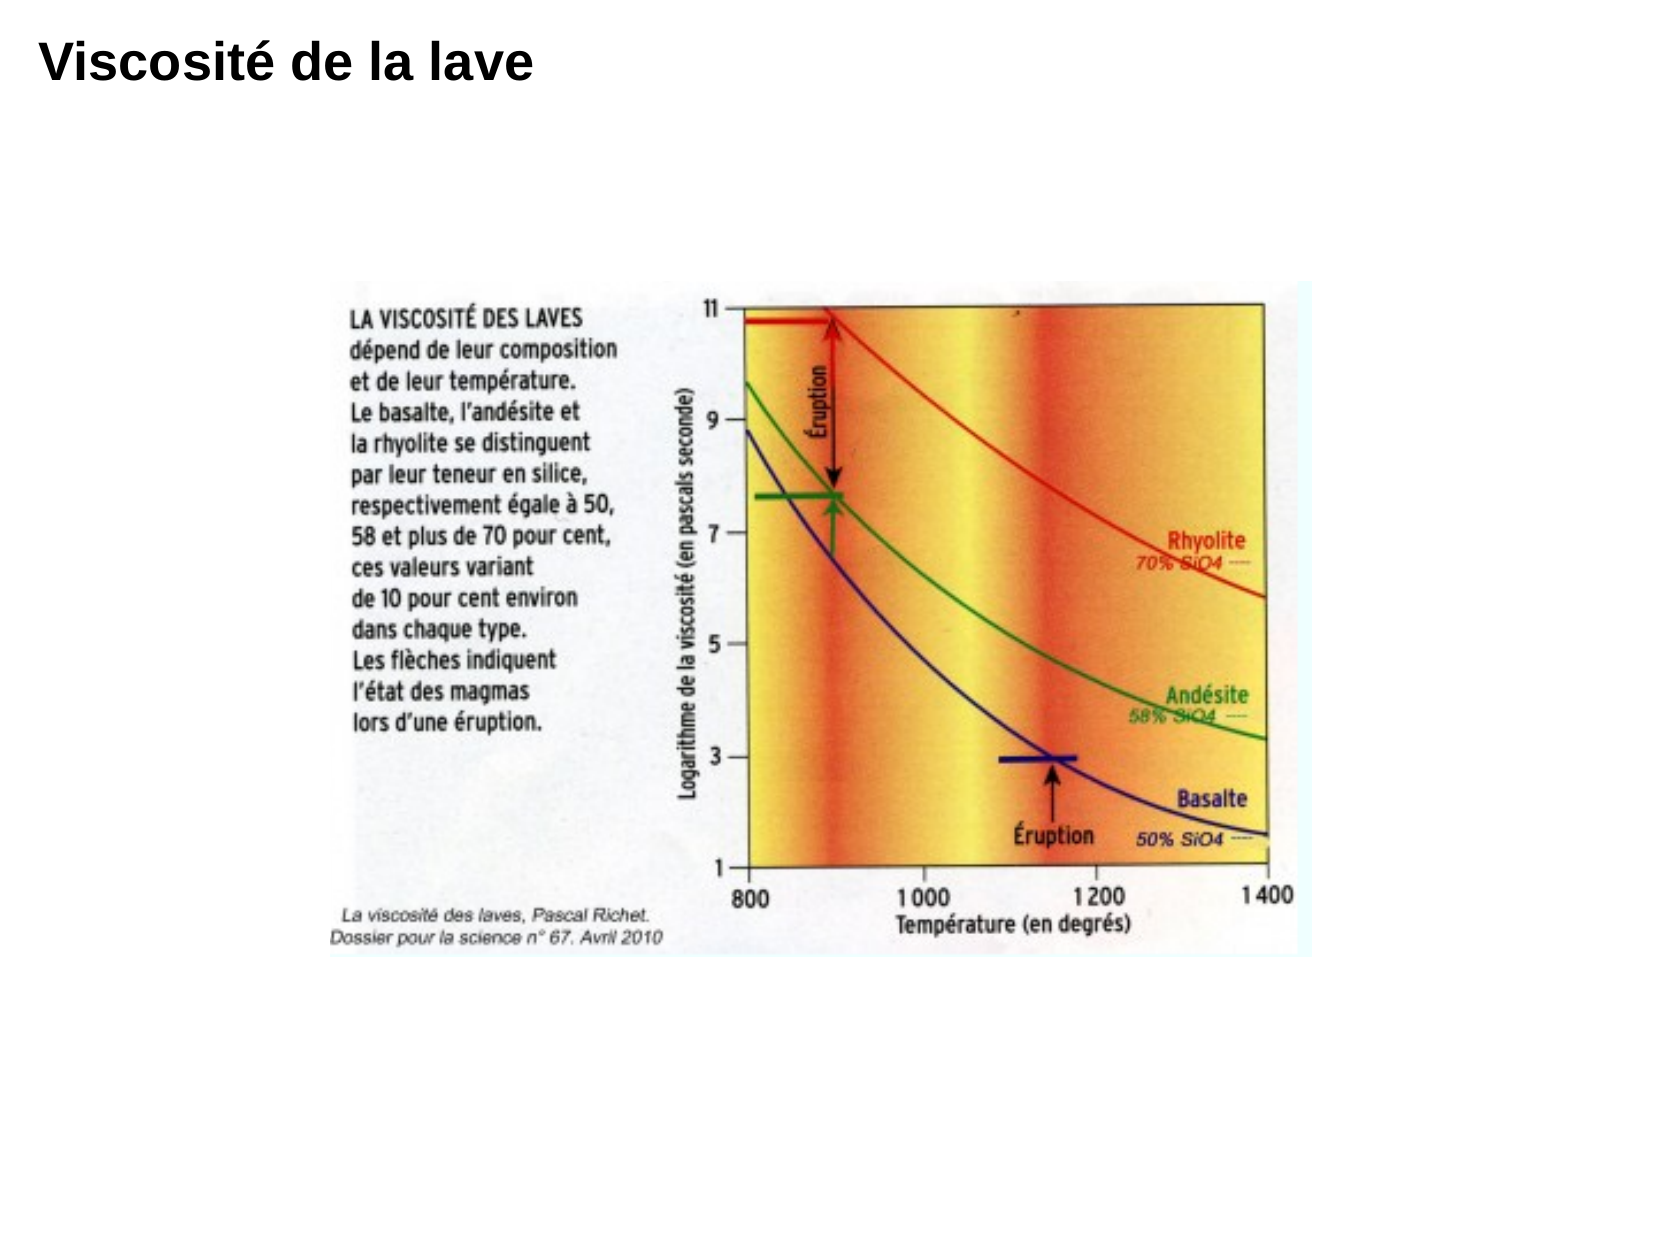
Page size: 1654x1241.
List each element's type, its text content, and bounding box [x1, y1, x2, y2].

text_box Viscosité de la lave [23, 23, 922, 101]
picture [330, 281, 1312, 957]
